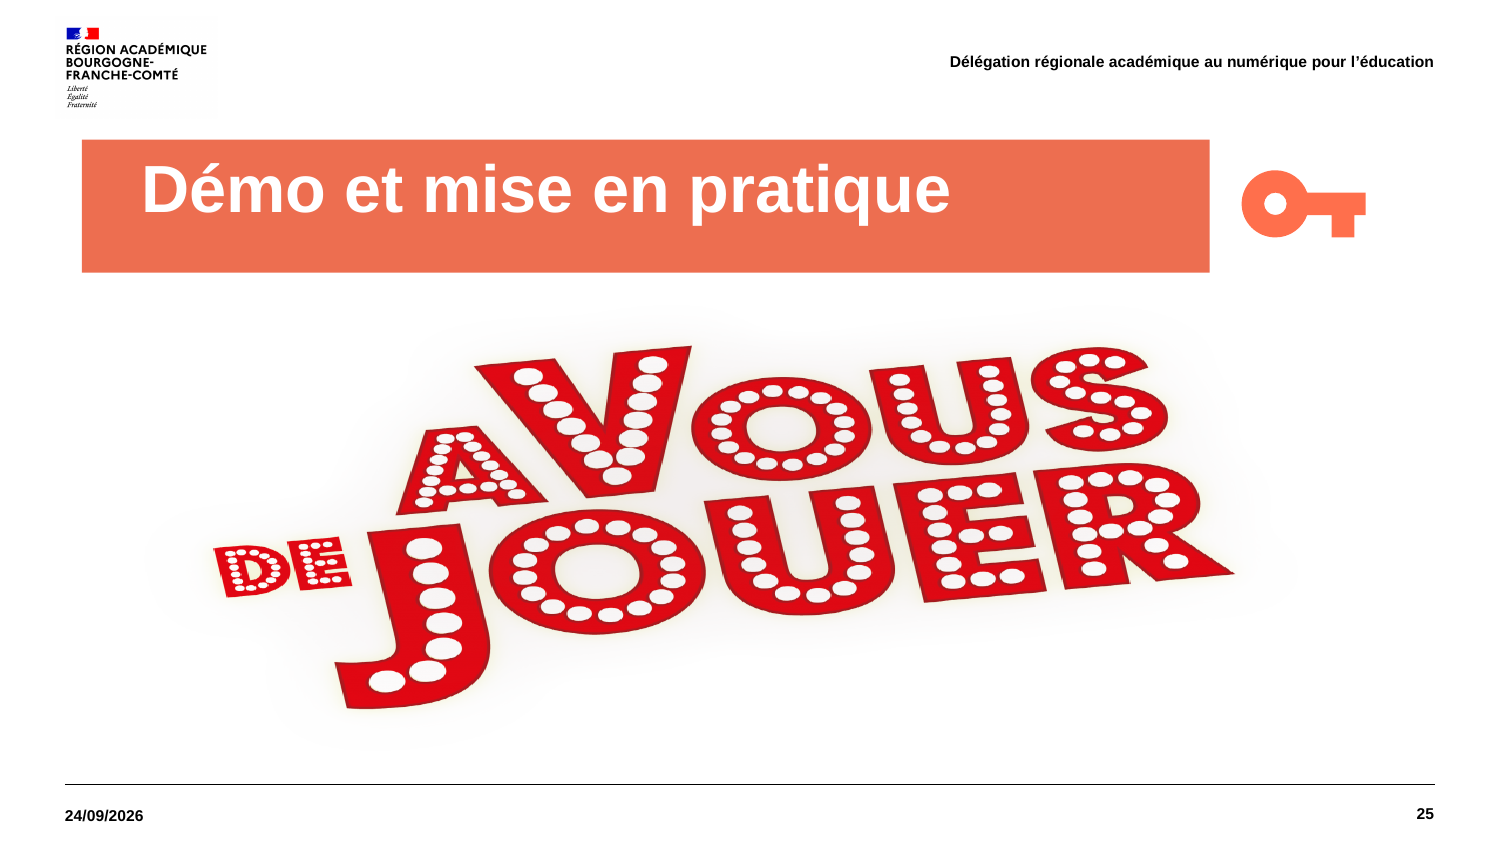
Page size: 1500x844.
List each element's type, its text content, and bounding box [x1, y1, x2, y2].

picture [99, 280, 1300, 752]
text_box <numéro> [1213, 784, 1435, 843]
text_box 14/02/2024 [64, 786, 245, 843]
text_box Délégation régionale académique au numérique pour l’éducation [470, 32, 1435, 91]
text_box Démo et mise en pratique [81, 139, 1210, 273]
picture [55, 16, 218, 119]
text_box [1241, 170, 1366, 238]
